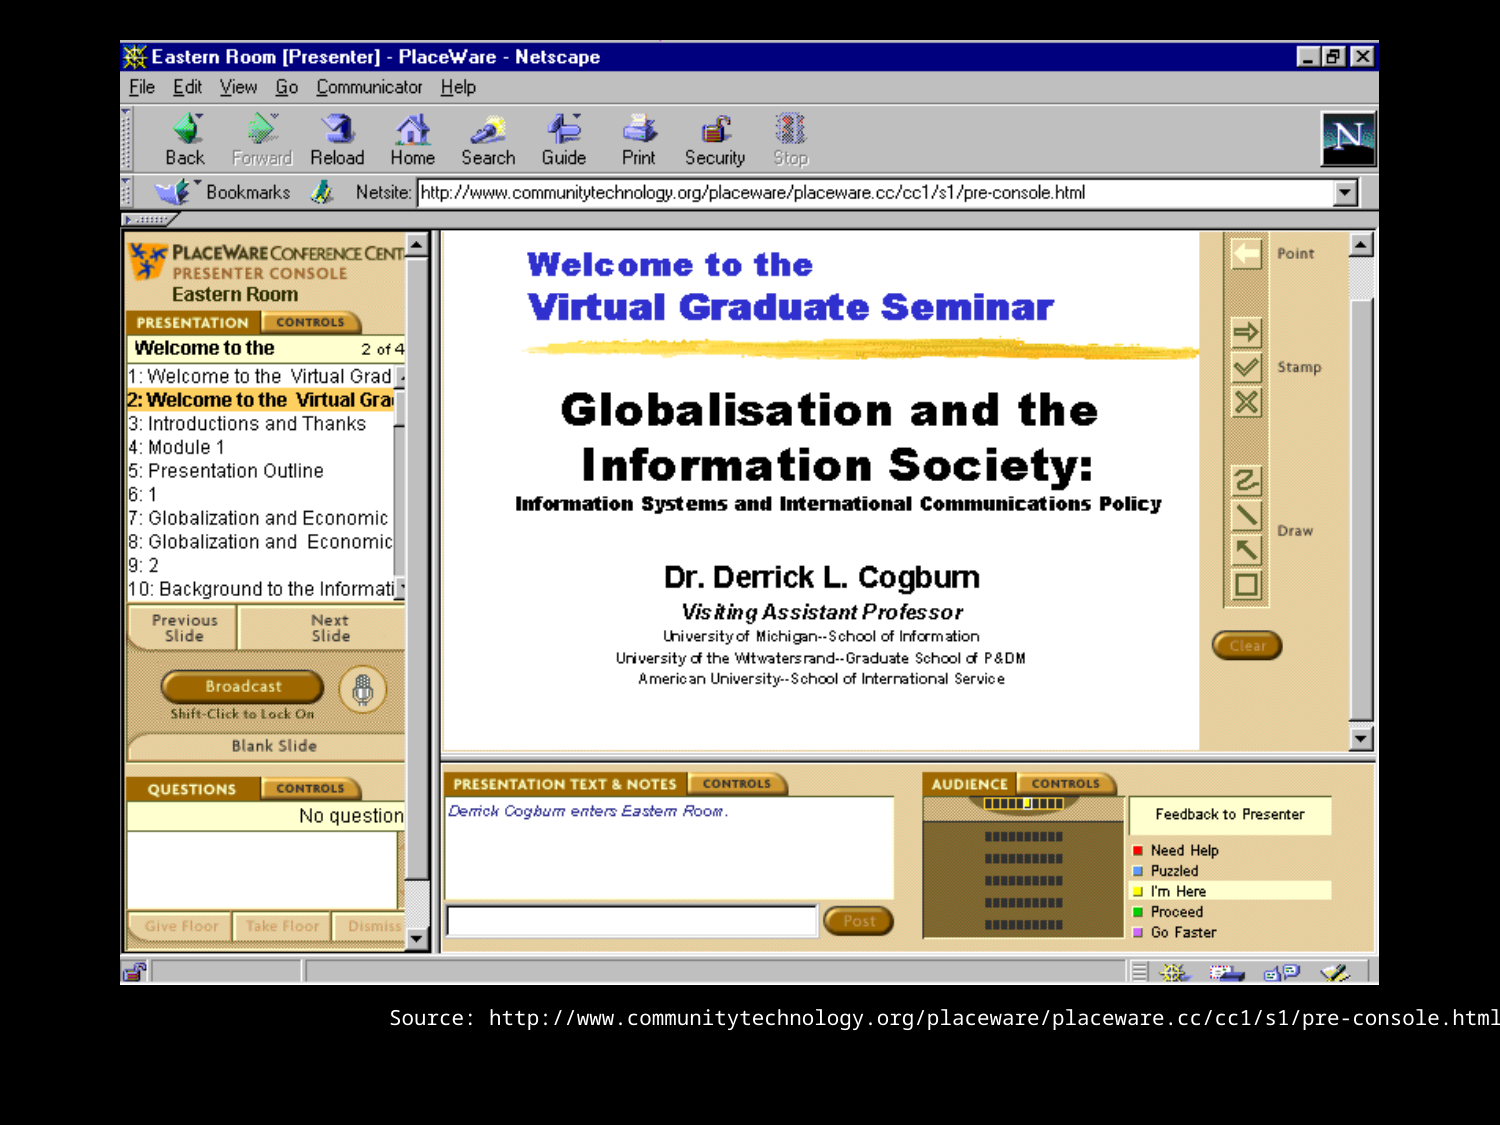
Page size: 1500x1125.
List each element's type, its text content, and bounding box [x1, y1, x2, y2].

picture [120, 40, 1379, 985]
text_box Source: http://www.communitytechnology.org/placeware/placeware.cc/cc1/s1/pre-console.html [379, 999, 1500, 1035]
